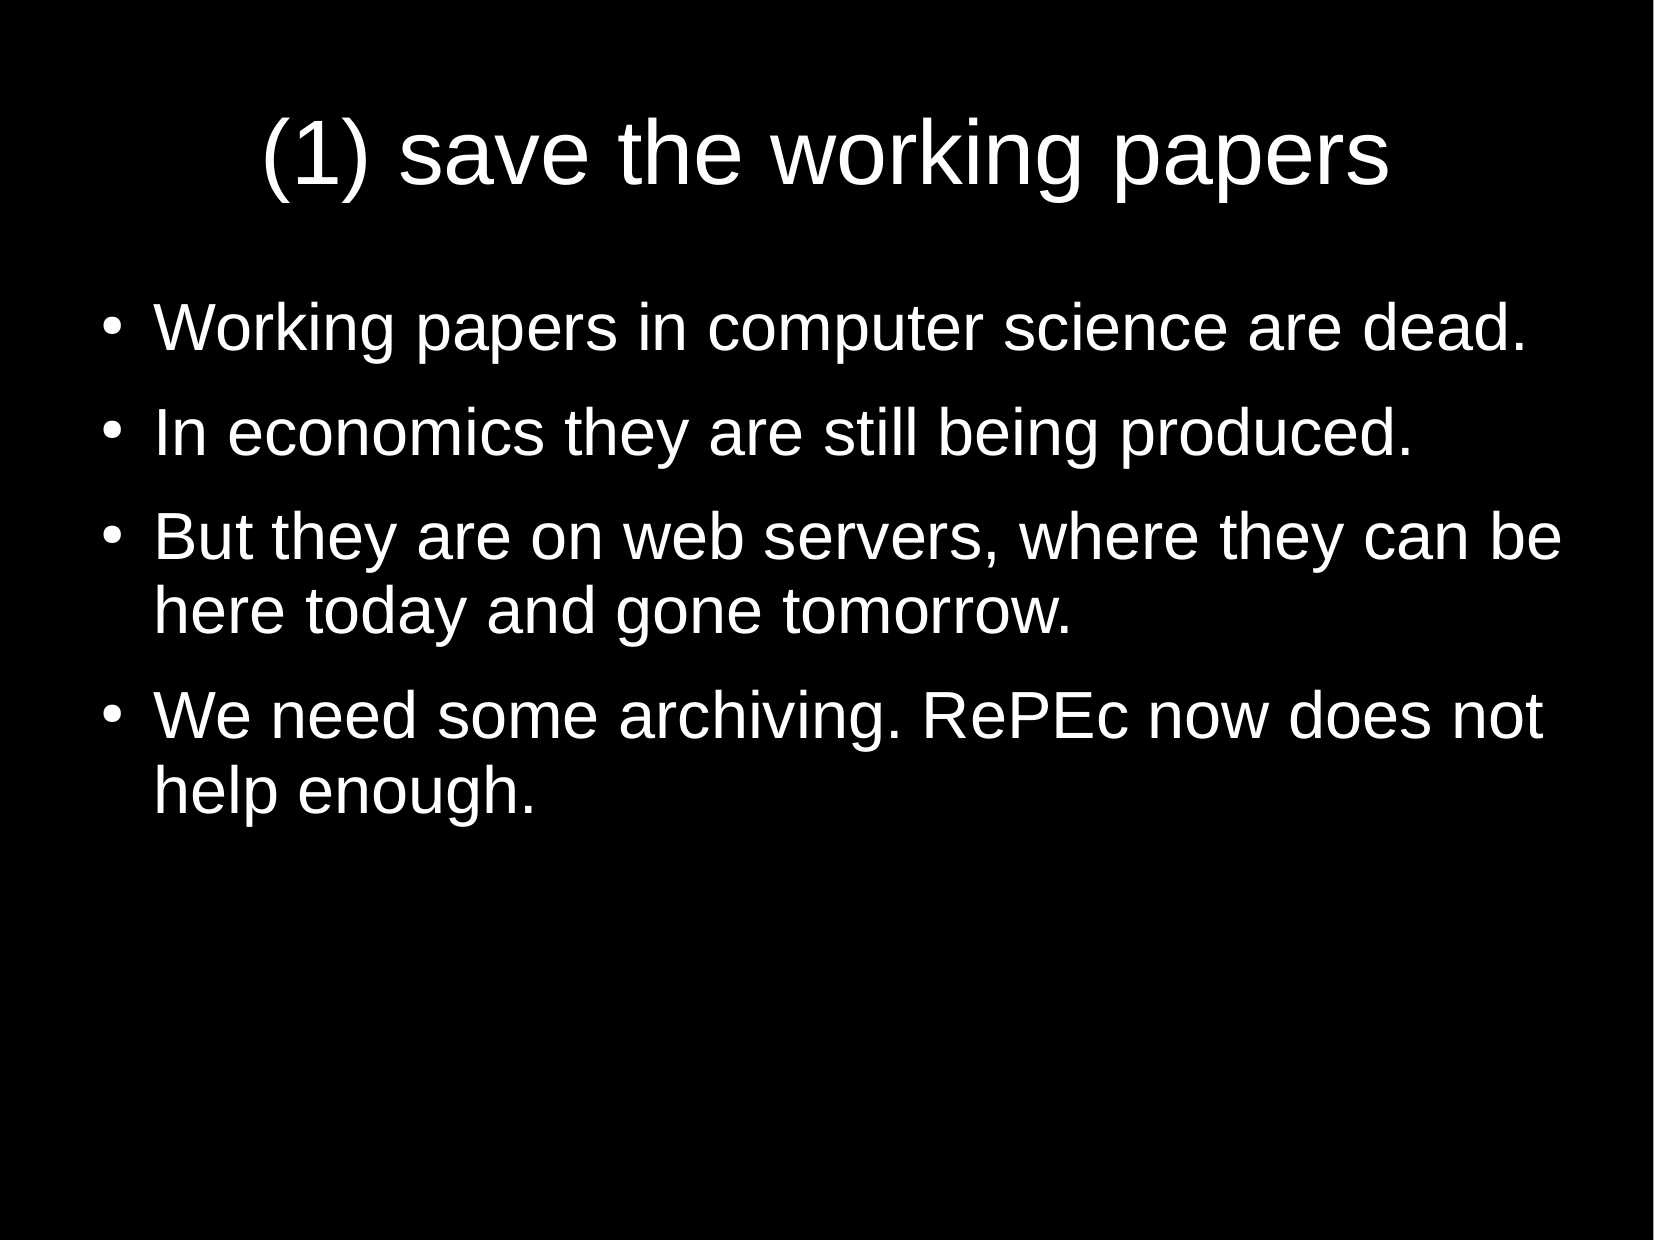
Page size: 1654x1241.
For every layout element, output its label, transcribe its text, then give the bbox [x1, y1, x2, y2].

title (1) save the working papers [82, 49, 1571, 257]
list Working papers in computer science are dead. In economics they are still being produced. But they are on web servers, where they can be here today and gone tomorrow. We need some archiving. RePEc now does not help enough. [82, 290, 1571, 1010]
